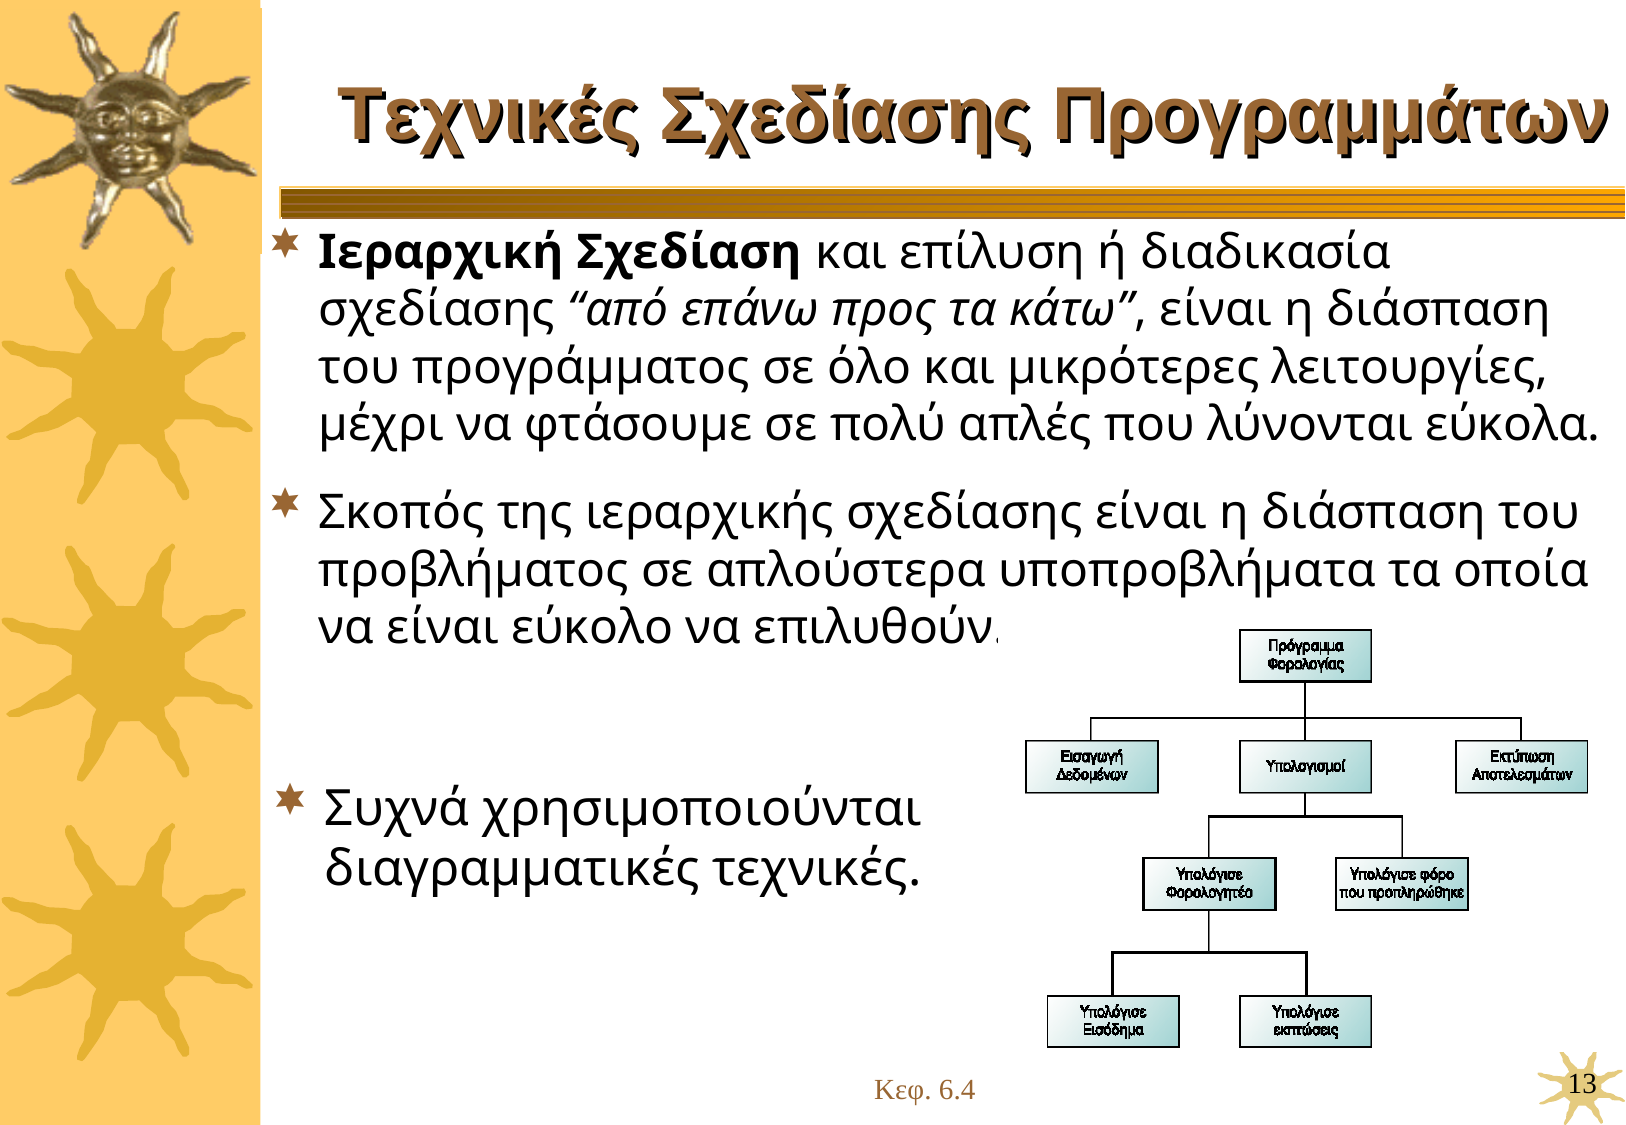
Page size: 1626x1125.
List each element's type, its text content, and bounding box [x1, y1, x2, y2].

picture [998, 618, 1625, 1052]
text_box Συχνά χρησιμοποιούνται διαγραμματικές τεχνικές. [253, 767, 963, 945]
picture [1, 8, 262, 49]
text_box Τεχνικές Σχεδίασης Προγραμμάτων [0, 49, 1625, 163]
text_box Ιεραρχική Σχεδίαση και επίλυση ή διαδικασία σχεδίασης “από επάνω προς τα κάτω”, είναι η διάσπαση του προγράμματος σε όλο και μικρότερες λειτουργίες, μέχρι να φτάσουμε σε πολύ απλές που λύνονται εύκολα. Σκοπός της ιεραρχικής σχεδίασης είναι η διάσπαση του προβλήματος σε απλούστερα υποπροβλήματα τα οποία να είναι εύκολο να επιλυθούν. [249, 212, 1626, 709]
picture [1, 163, 262, 254]
